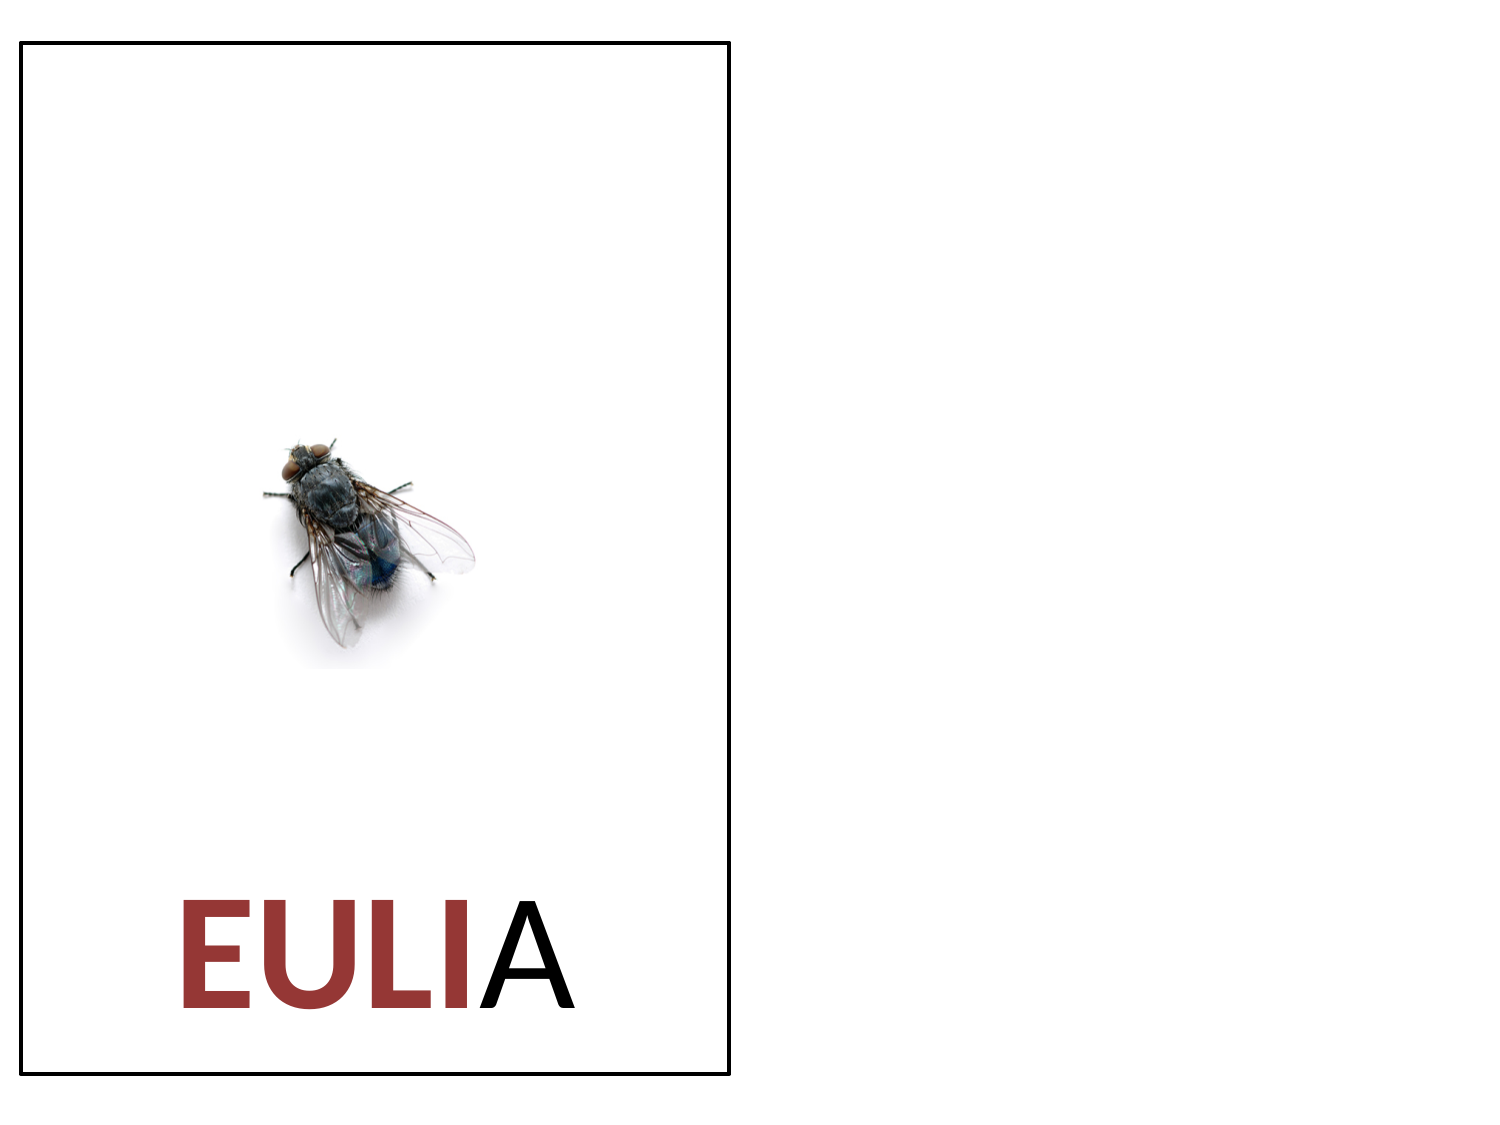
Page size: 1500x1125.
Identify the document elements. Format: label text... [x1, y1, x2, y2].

picture [236, 420, 514, 669]
text_box EULIA [159, 834, 591, 1049]
